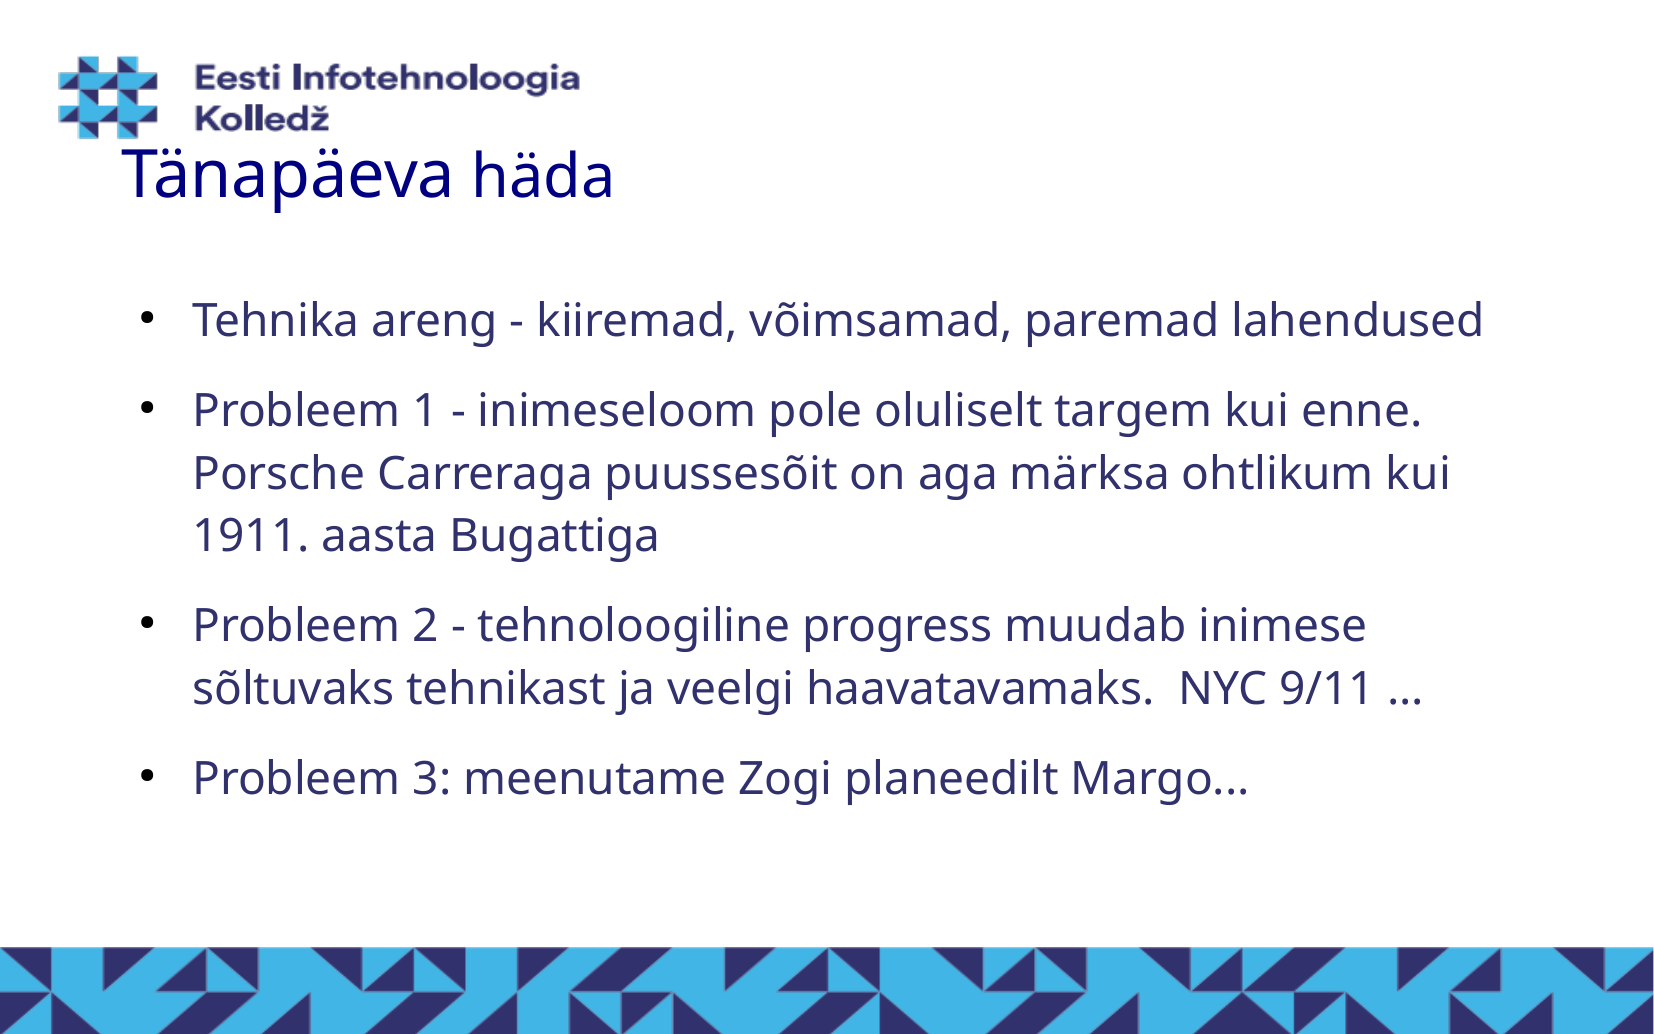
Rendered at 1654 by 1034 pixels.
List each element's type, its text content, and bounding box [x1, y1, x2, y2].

list Tehnika areng - kiiremad, võimsamad, paremad lahendused Probleem 1 - inimeseloom pole oluliselt targem kui enne. Porsche Carreraga puussesõit on aga märksa ohtlikum kui 1911. aasta Bugattiga Probleem 2 - tehnoloogiline progress muudab inimese sõltuvaks tehnikast ja veelgi haavatavamaks. NYC 9/11 ... Probleem 3: meenutame Zogi planeedilt Margo... [121, 287, 1533, 1034]
title Tänapäeva häda [121, 85, 1533, 259]
